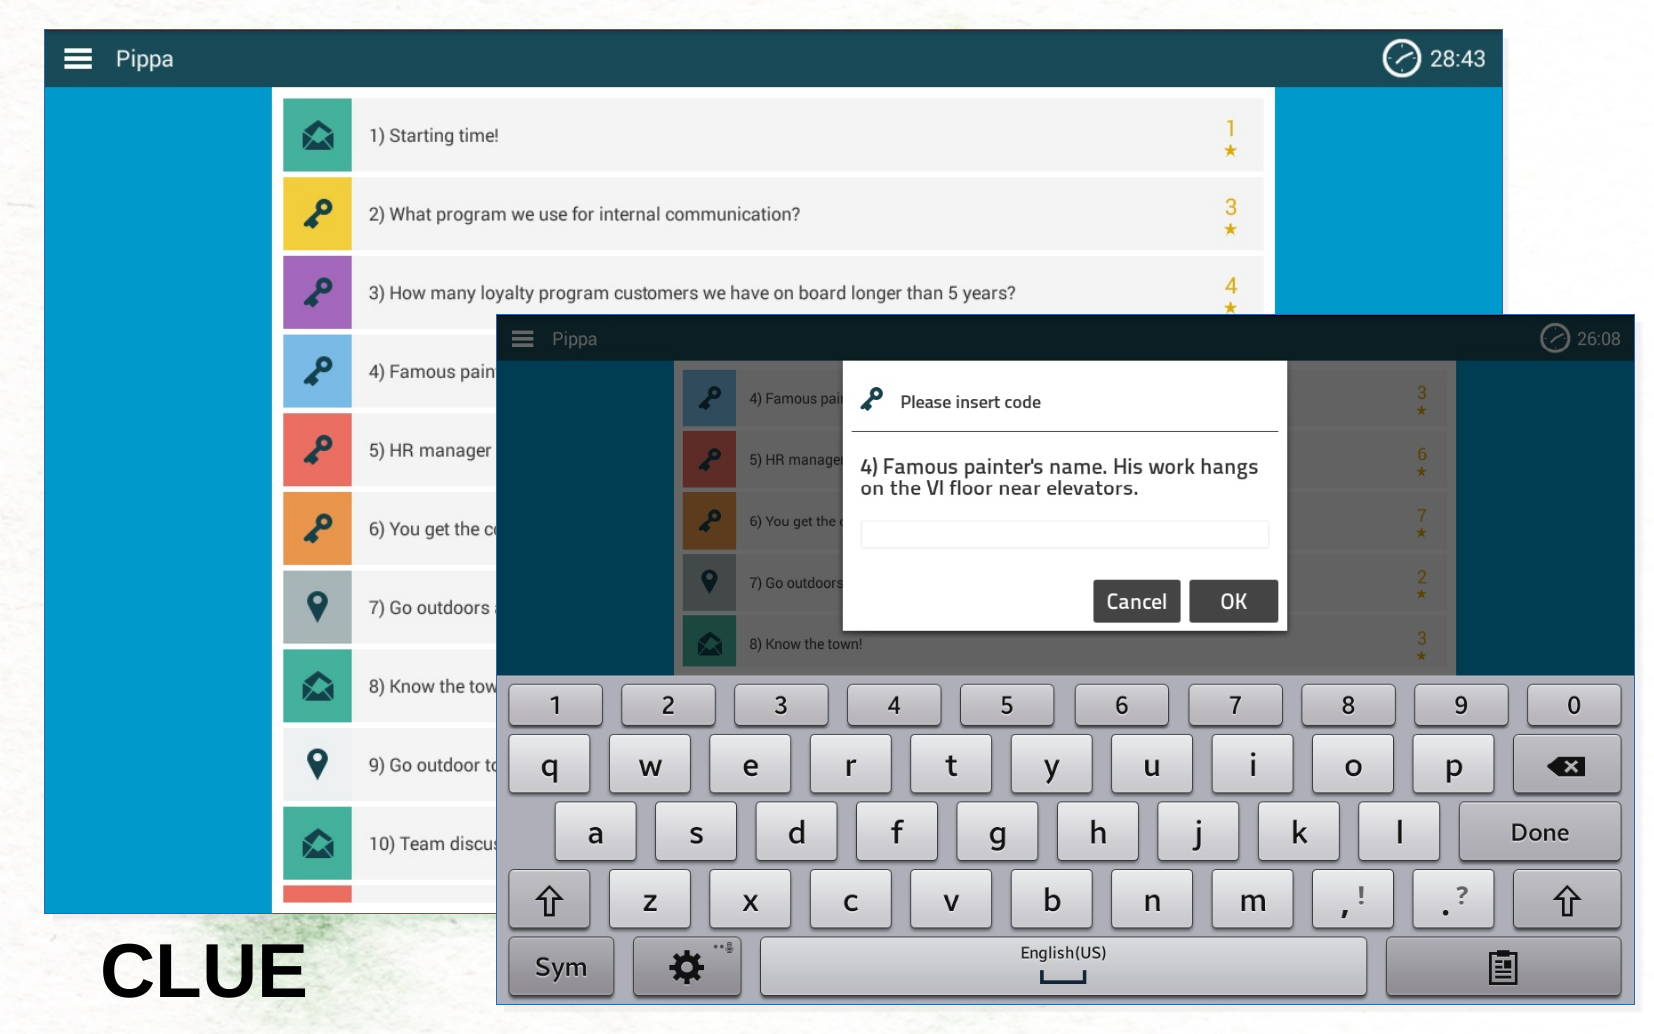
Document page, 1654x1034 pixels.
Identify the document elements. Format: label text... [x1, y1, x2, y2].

title CLUE [19, 884, 390, 1034]
picture [0, 0, 1654, 1034]
